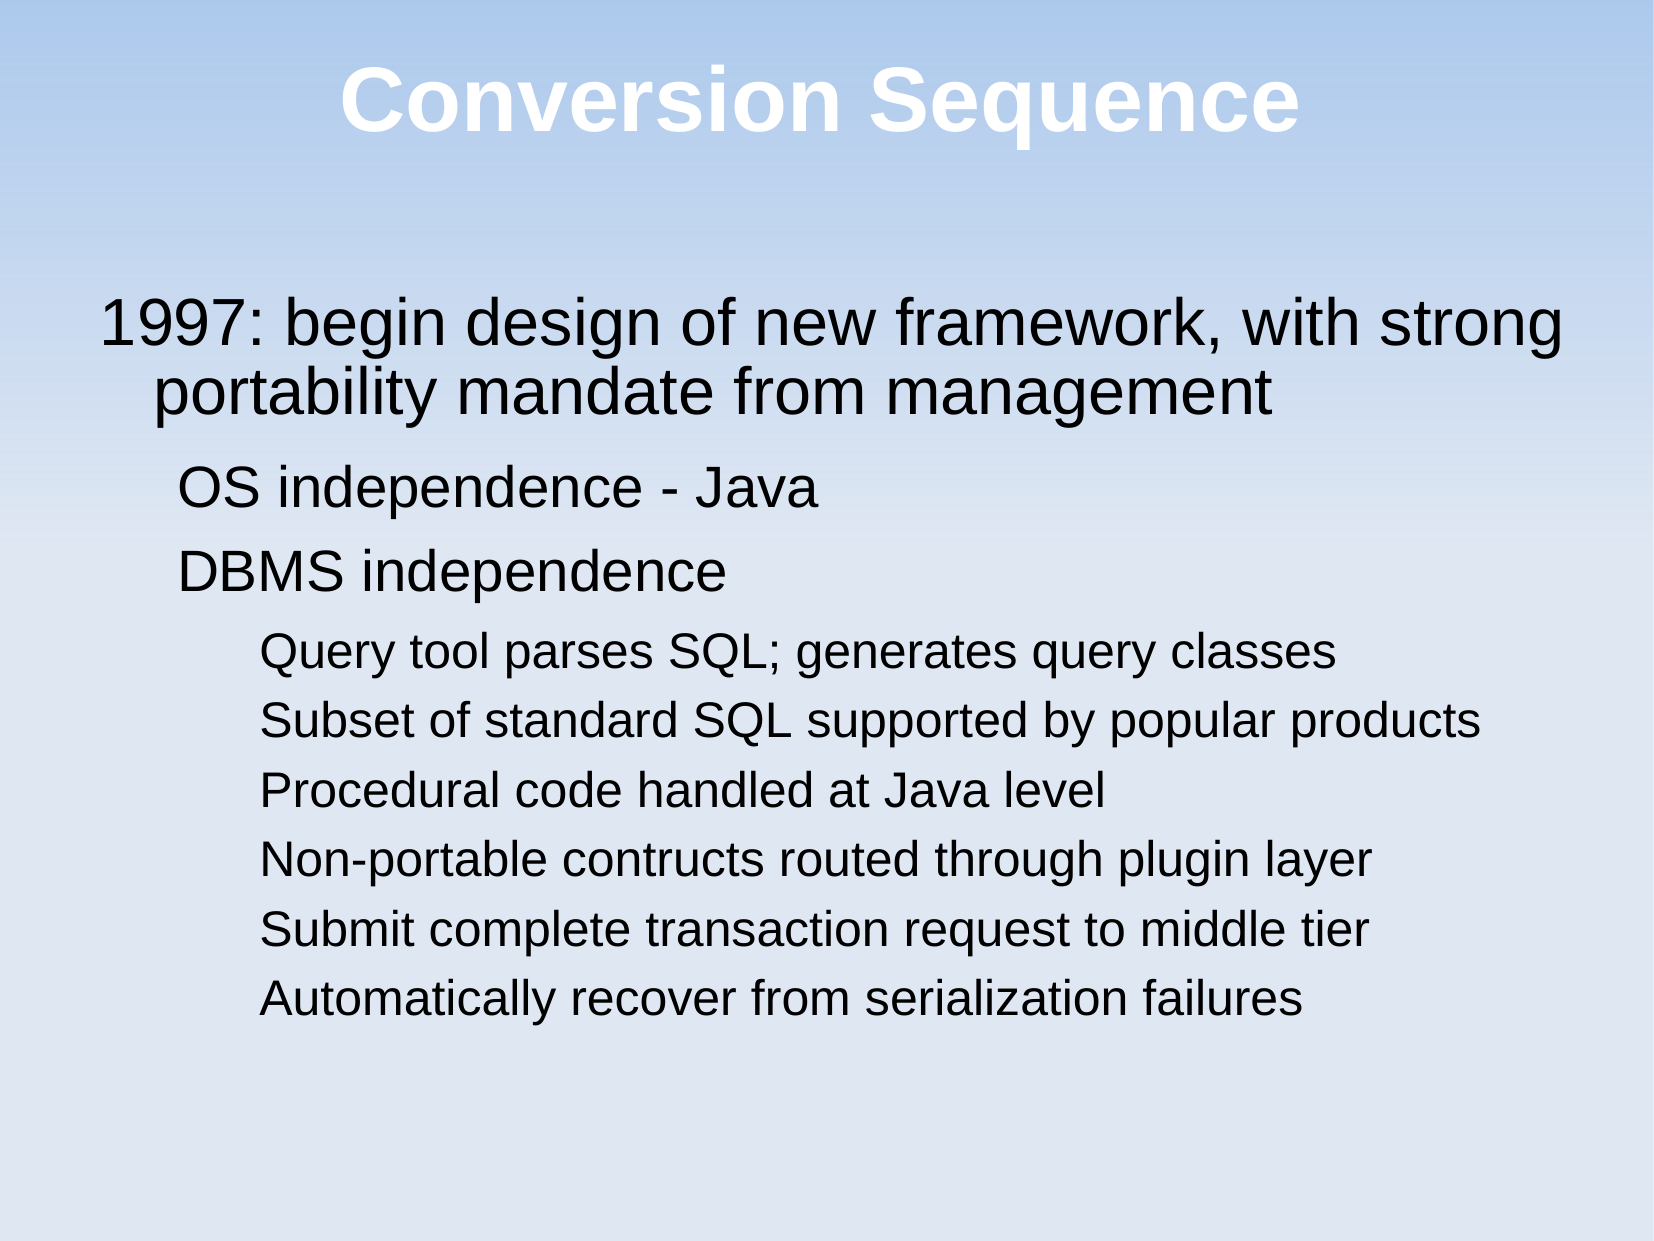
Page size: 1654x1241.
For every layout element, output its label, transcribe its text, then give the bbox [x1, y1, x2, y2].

picture [0, 0, 1654, 1241]
list 1997: begin design of new framework, with strong portability mandate from management OS independence - Java DBMS independence Query tool parses SQL; generates query classes Subset of standard SQL supported by popular products Procedural code handled at Java level Non-portable contructs routed through plugin layer Submit complete transaction request to middle tier Automatically recover from serialization failures [82, 290, 1571, 1094]
title Conversion Sequence [76, 7, 1565, 200]
